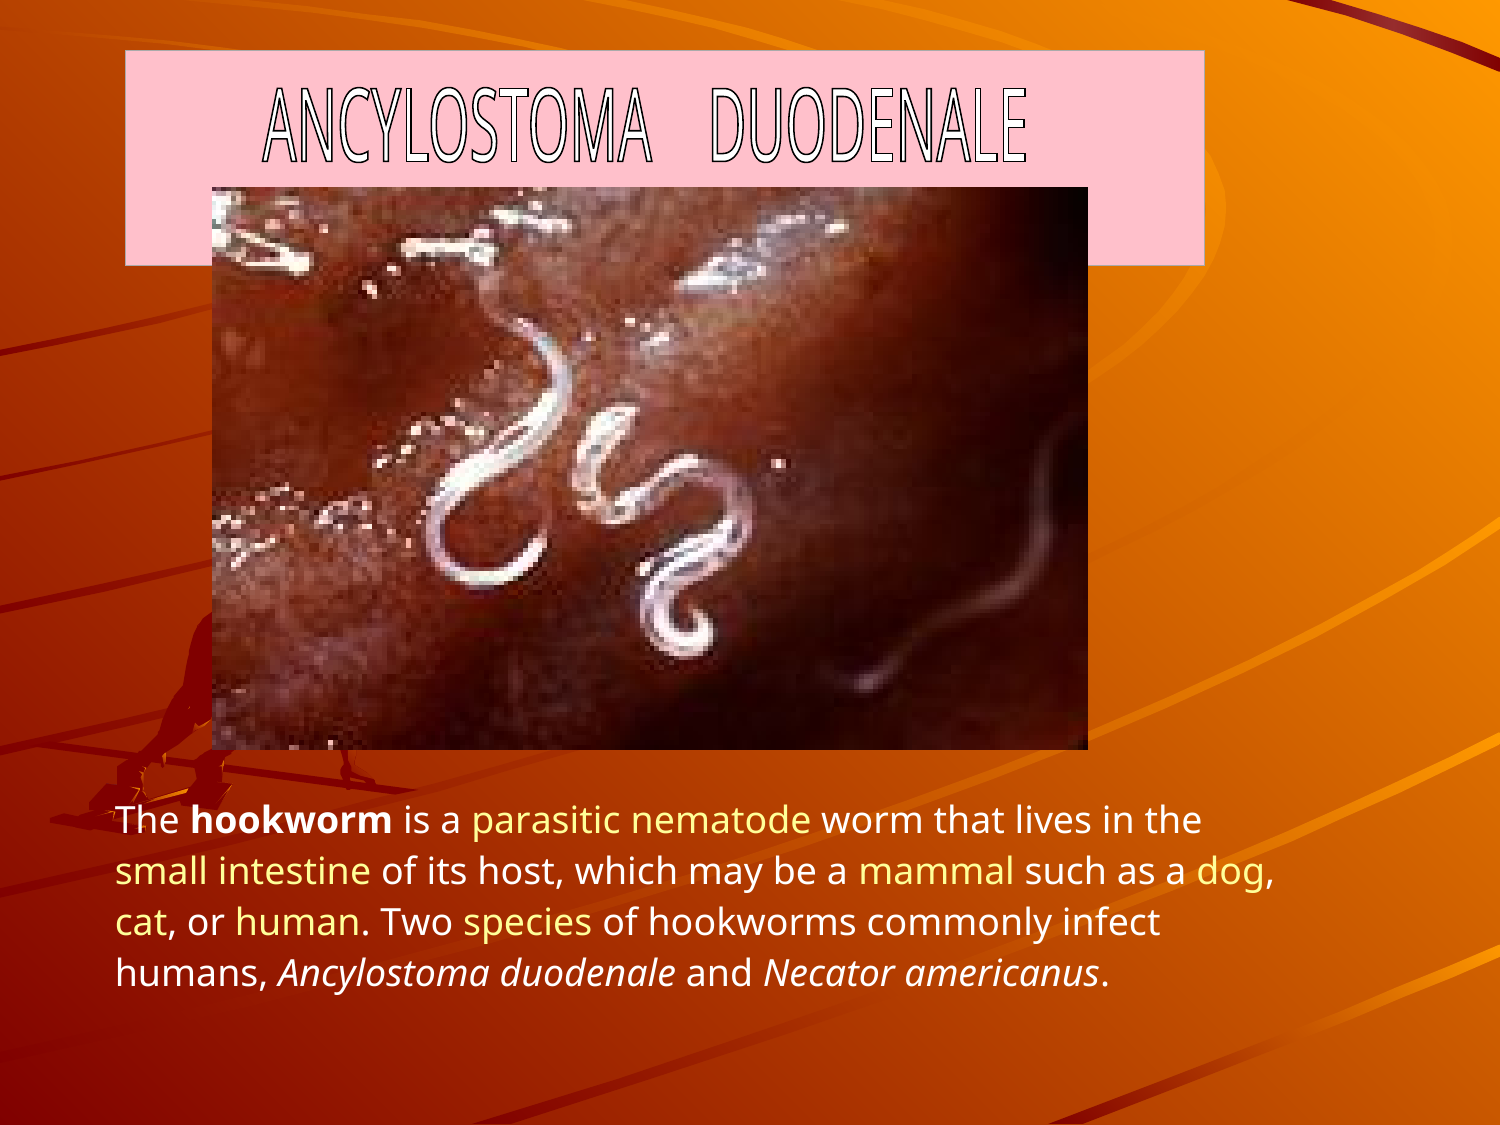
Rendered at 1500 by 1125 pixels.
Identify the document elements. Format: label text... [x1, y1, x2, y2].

text_box The hookworm is a parasitic nematode worm that lives in the small intestine of its host, which may be a mammal such as a dog, cat, or human. Two species of hookworms commonly infect humans, Ancylostoma duodenale and Necator americanus. [99, 785, 1326, 1005]
text_box ANCYLOSTOMA DUODENALE [617, 88, 652, 162]
text_box [126, 51, 1204, 265]
text_box ANCYLOSTOMA DUODENALE [301, 88, 332, 162]
text_box ANCYLOSTOMA DUODENALE [901, 88, 932, 162]
text_box ANCYLOSTOMA DUODENALE [788, 87, 824, 163]
text_box ANCYLOSTOMA DUODENALE [406, 88, 428, 162]
text_box ANCYLOSTOMA DUODENALE [530, 87, 567, 163]
text_box ANCYLOSTOMA DUODENALE [574, 88, 613, 162]
text_box ANCYLOSTOMA DUODENALE [712, 88, 744, 162]
text_box ANCYLOSTOMA DUODENALE [936, 88, 971, 162]
text_box ANCYLOSTOMA DUODENALE [262, 88, 297, 162]
text_box ANCYLOSTOMA DUODENALE [499, 88, 529, 162]
text_box ANCYLOSTOMA DUODENALE [751, 88, 781, 163]
text_box ANCYLOSTOMA DUODENALE [472, 87, 497, 163]
text_box ANCYLOSTOMA DUODENALE [1003, 88, 1026, 162]
picture [212, 187, 1088, 751]
text_box ANCYLOSTOMA DUODENALE [832, 88, 863, 162]
text_box ANCYLOSTOMA DUODENALE [340, 87, 370, 163]
text_box ANCYLOSTOMA DUODENALE [431, 87, 467, 163]
text_box ANCYLOSTOMA DUODENALE [370, 88, 402, 162]
text_box ANCYLOSTOMA DUODENALE [975, 88, 998, 162]
text_box ANCYLOSTOMA DUODENALE [871, 88, 893, 162]
